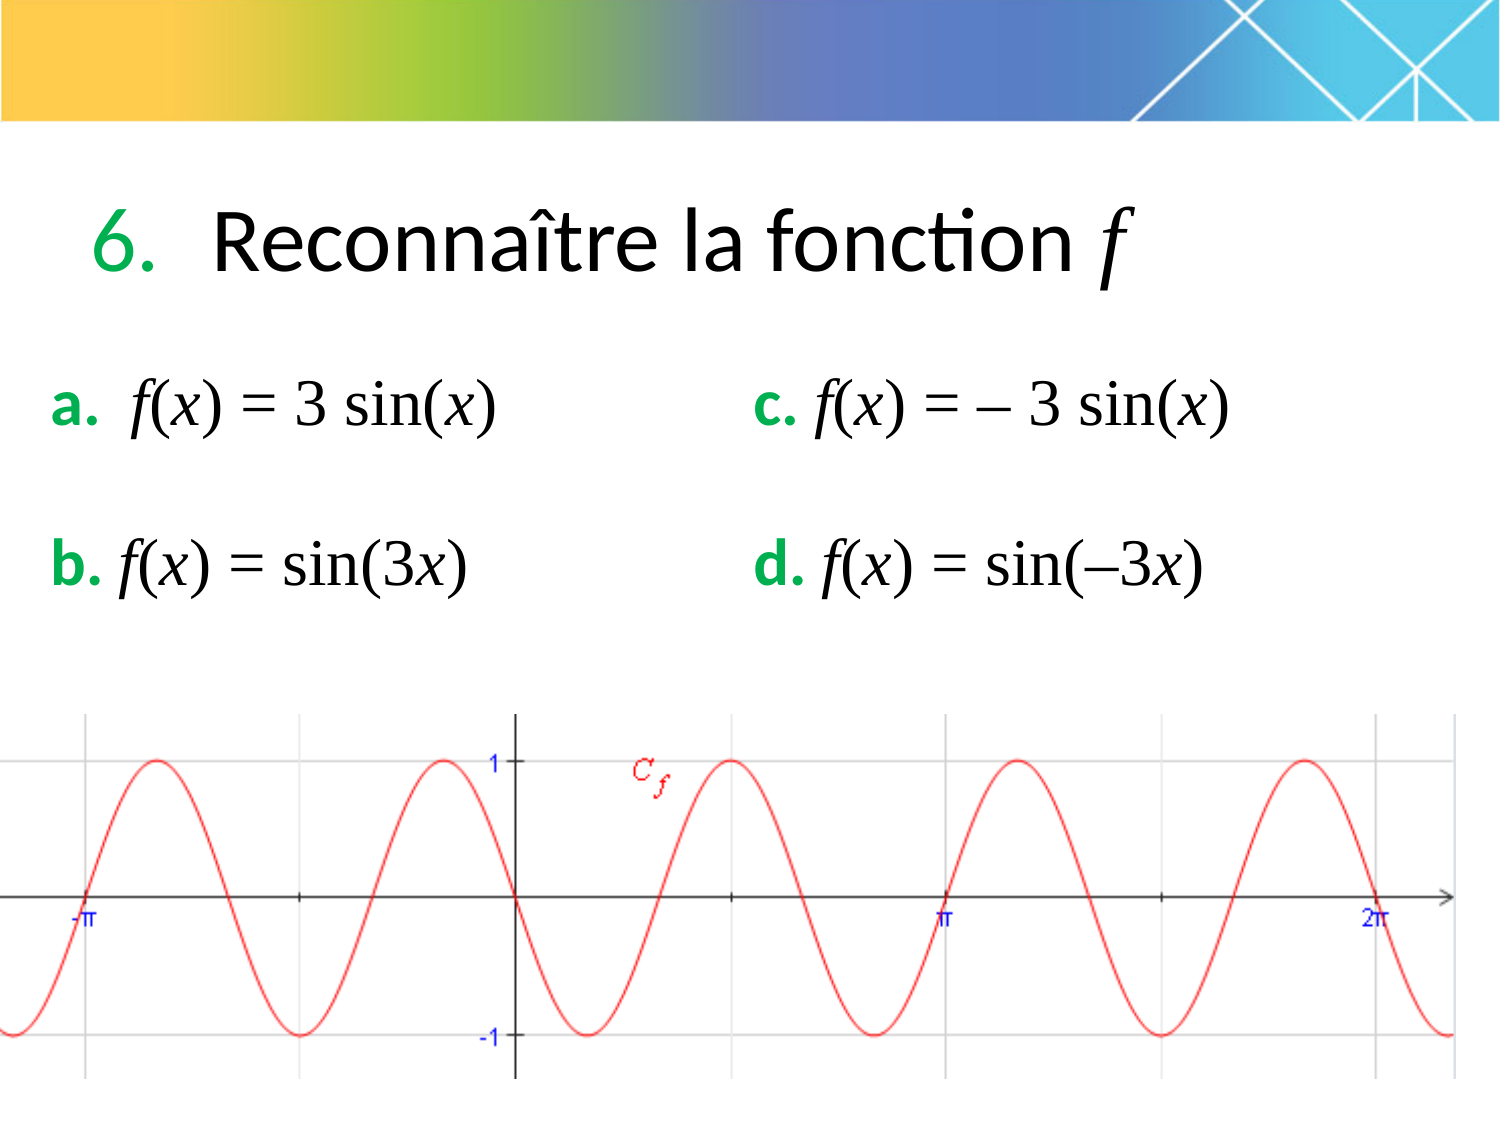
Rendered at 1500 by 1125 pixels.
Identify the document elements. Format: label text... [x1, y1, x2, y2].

title Reconnaître la fonction f [75, 164, 1426, 305]
picture [0, 714, 1456, 1079]
text_box a. f(x) = 3 sin(x) b. f(x) = sin(3x) [35, 351, 721, 687]
picture [0, 0, 1500, 123]
text_box c. f(x) = – 3 sin(x) d. f(x) = sin(–3x) [738, 351, 1424, 607]
